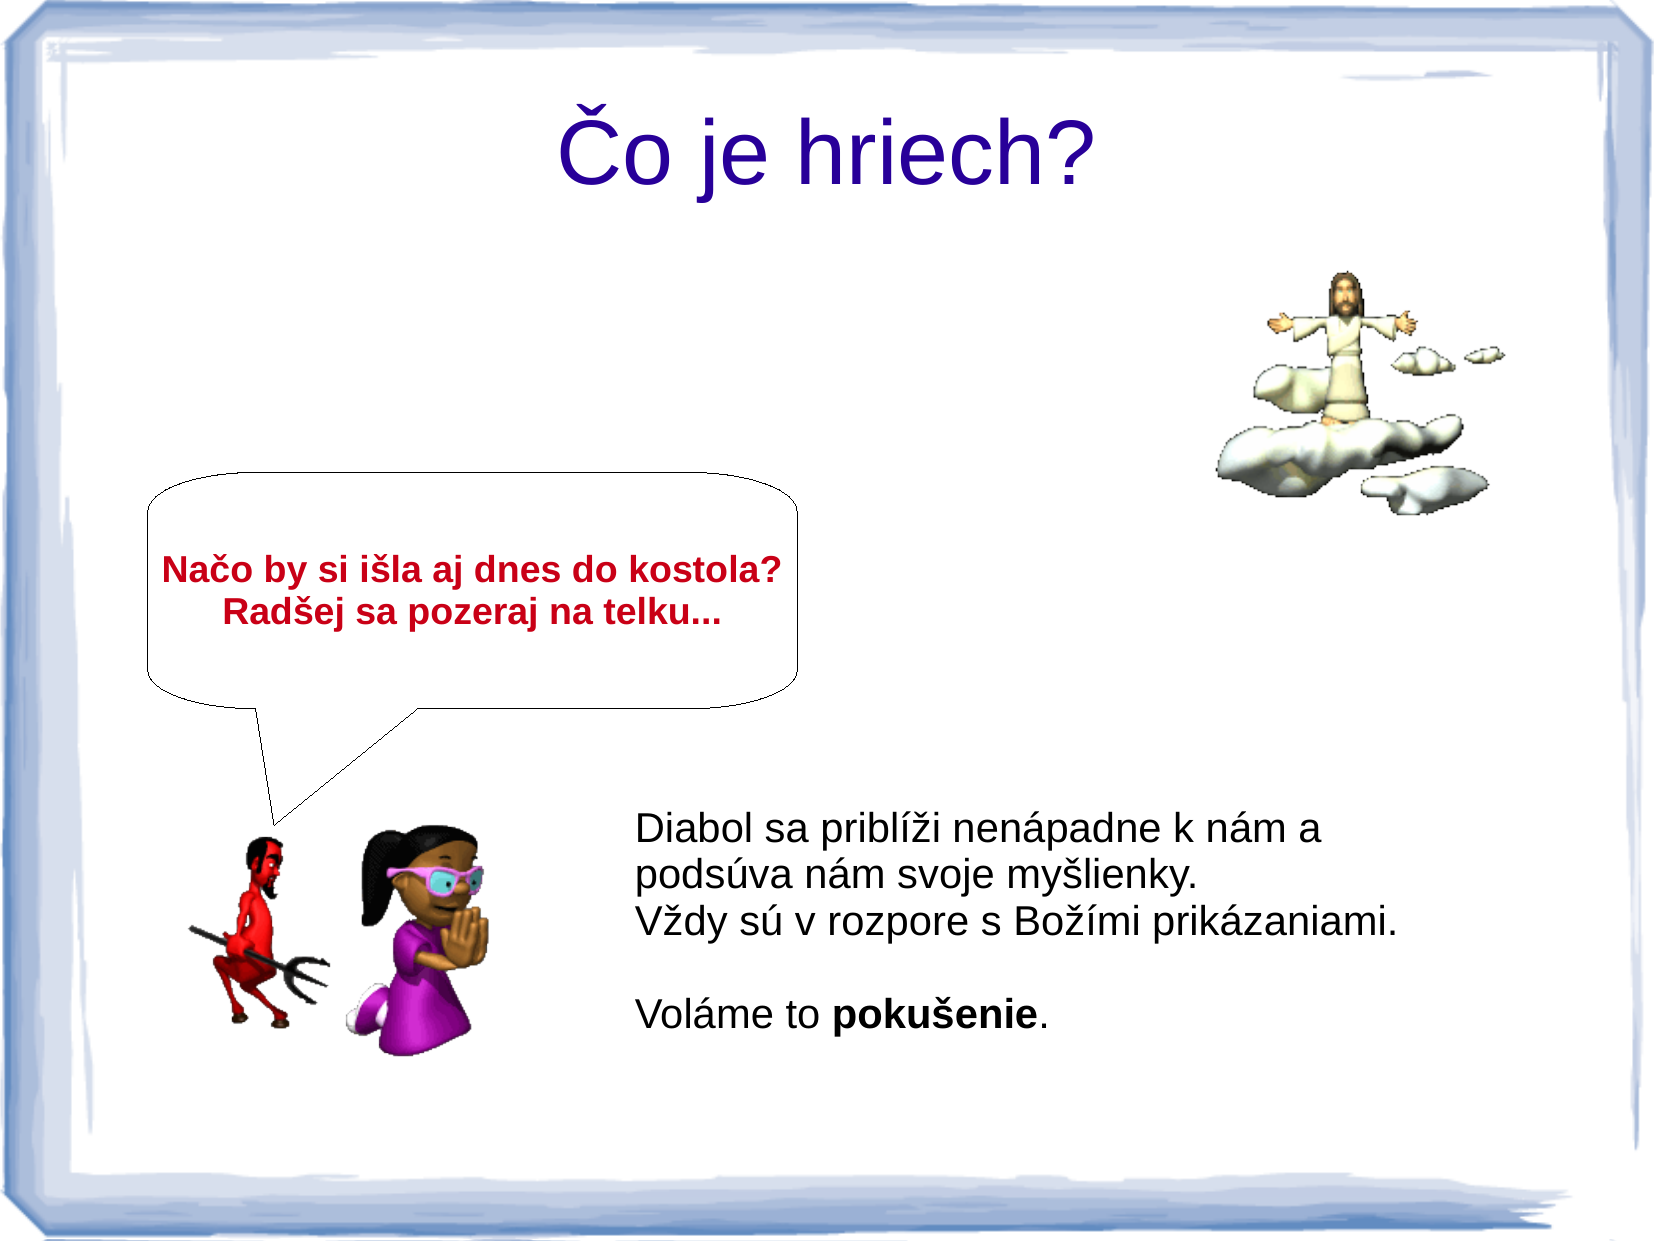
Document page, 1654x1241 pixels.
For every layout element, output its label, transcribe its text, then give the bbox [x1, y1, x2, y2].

text_box Diabol sa priblíži nenápadne k nám a podsúva nám svoje myšlienky. Vždy sú v rozpore s Božími prikázaniami. Voláme to pokušenie. [620, 797, 1506, 1045]
title Čo je hriech? [82, 49, 1571, 257]
picture [0, 0, 1654, 1241]
text_box Načo by si išla aj dnes do kostola? Radšej sa pozeraj na telku... [147, 472, 798, 826]
